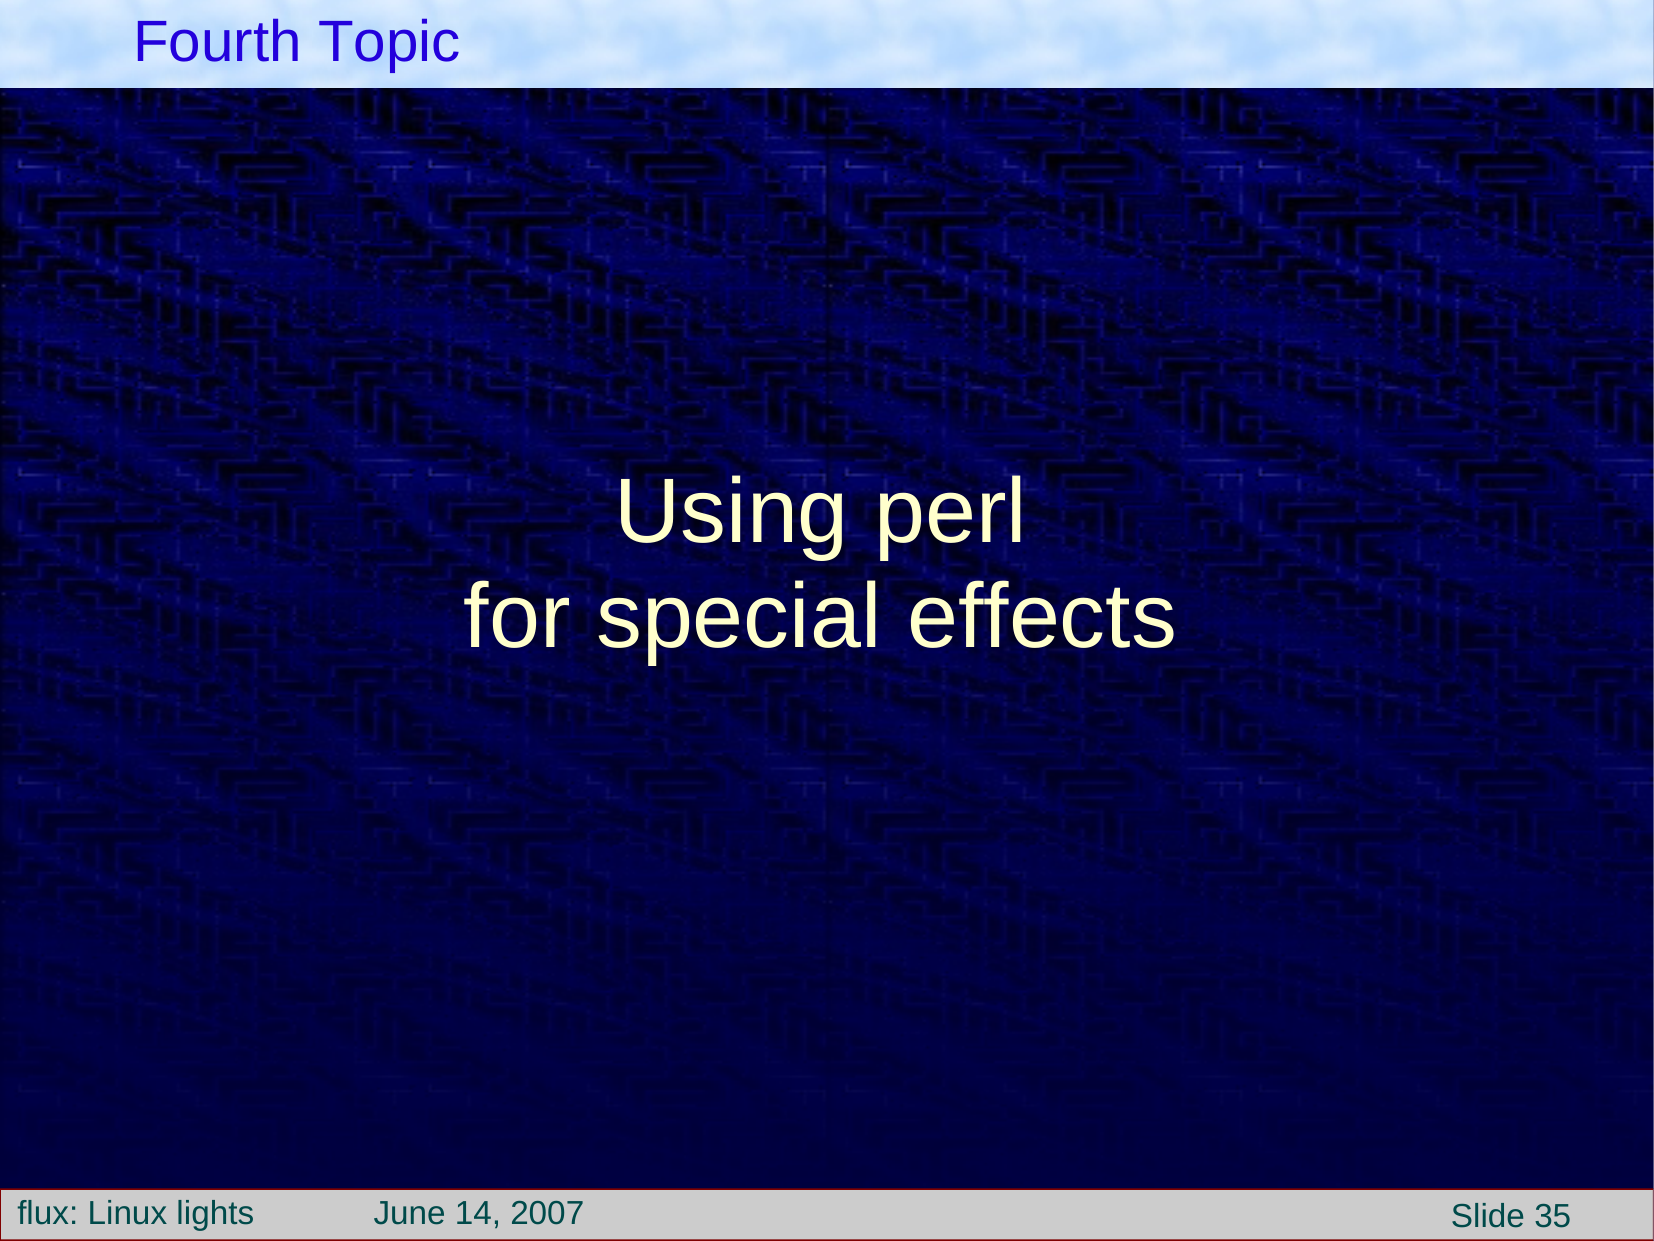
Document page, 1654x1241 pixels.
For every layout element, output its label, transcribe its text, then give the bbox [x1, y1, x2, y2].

text_box [713, 1189, 1436, 1241]
text_box Slide <number> [1436, 1189, 1654, 1241]
text_box Fourth Topic [0, 0, 1654, 88]
text_box flux: Linux lights June 14, 2007 [2, 1186, 713, 1241]
title Using perl for special effects [77, 447, 1566, 678]
picture [0, 88, 1654, 1189]
